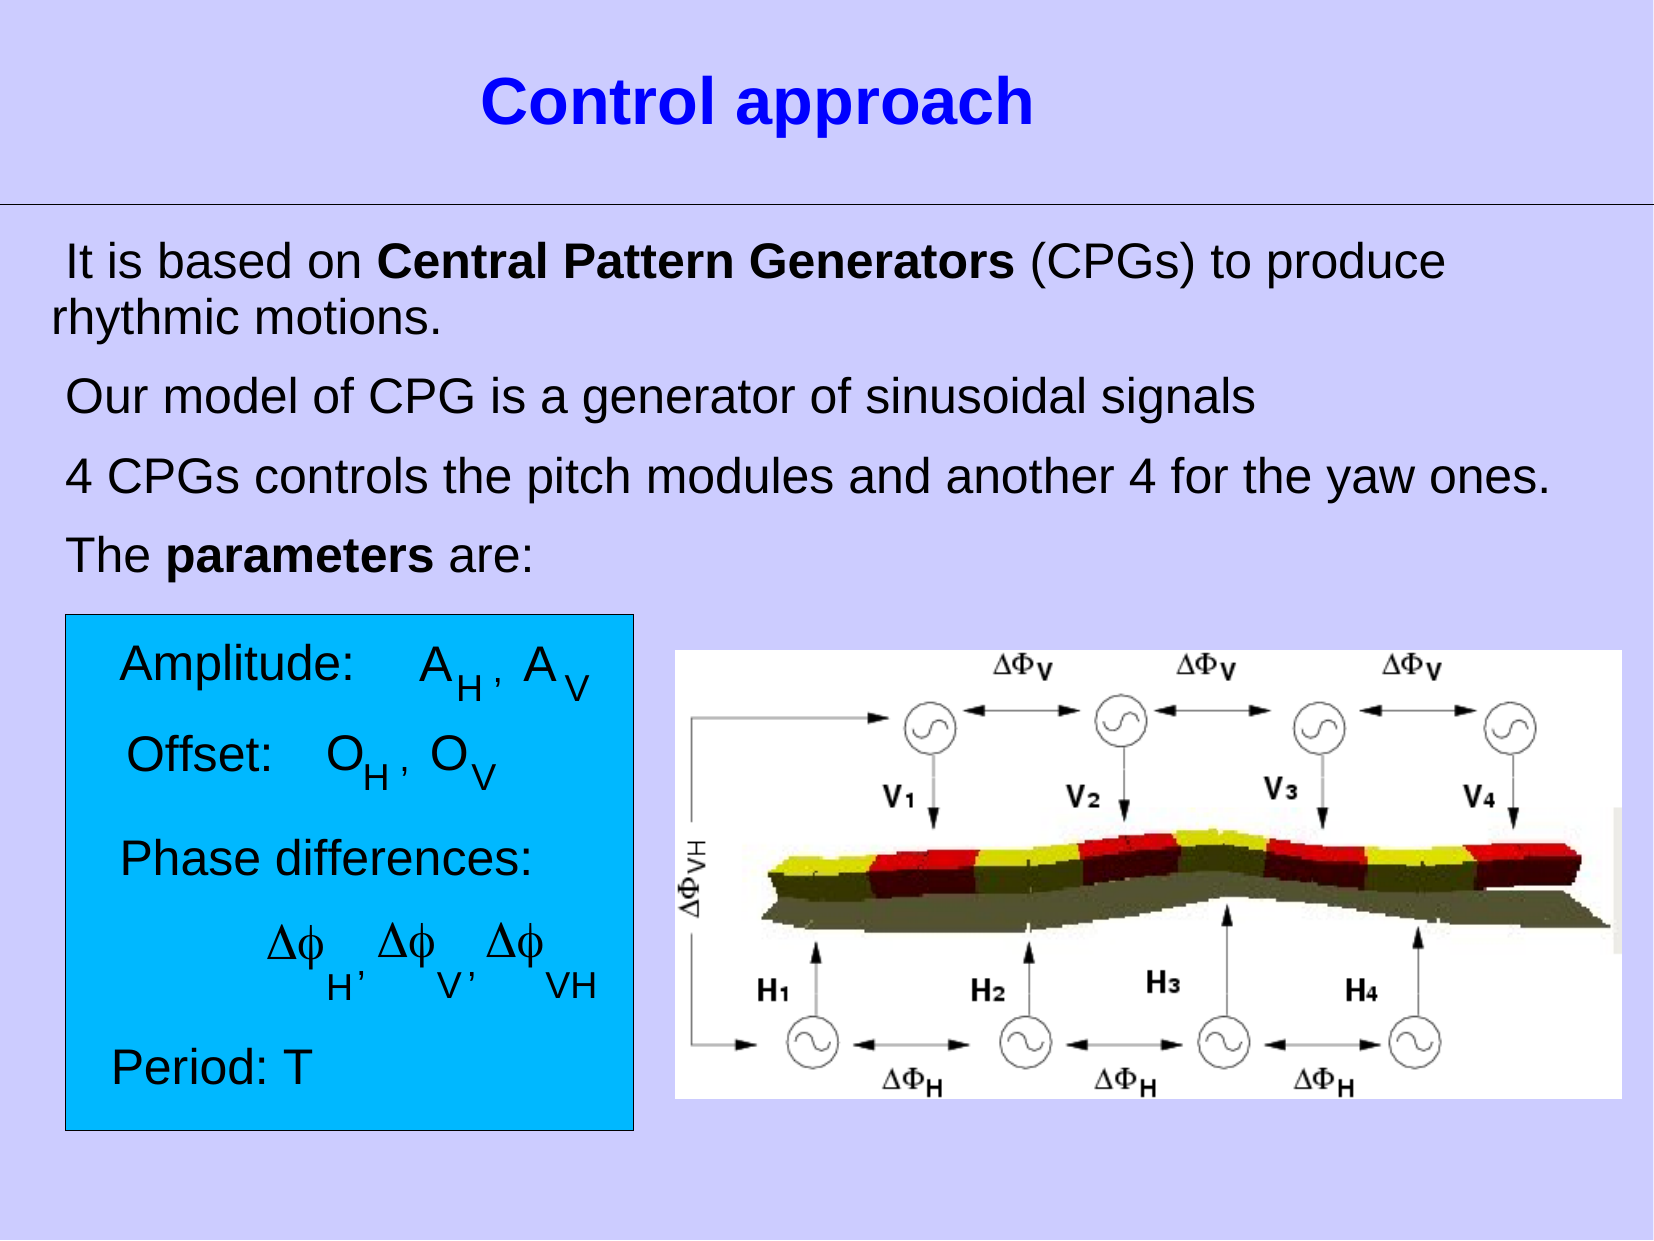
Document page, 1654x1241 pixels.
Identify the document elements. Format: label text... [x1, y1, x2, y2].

text_box Df [485, 921, 545, 990]
text_box VH [545, 964, 598, 1021]
text_box , [355, 941, 367, 984]
text_box H [362, 756, 402, 812]
text_box V [436, 964, 476, 1021]
text_box V [471, 756, 511, 812]
text_box [65, 614, 634, 1131]
text_box H [456, 667, 495, 723]
text_box Offset: [112, 726, 324, 784]
text_box A [523, 636, 563, 693]
text_box , [399, 737, 410, 780]
text_box Period: T [96, 1038, 567, 1097]
text_box Df [376, 921, 436, 990]
text_box O [430, 725, 469, 782]
text_box , [466, 941, 478, 984]
text_box H [326, 966, 365, 1023]
title Control approach [120, 0, 1396, 191]
text_box Df [265, 923, 325, 992]
text_box O [325, 725, 365, 782]
text_box V [564, 667, 604, 723]
text_box Amplitude: [105, 635, 378, 693]
text_box Phase differences: [105, 830, 576, 888]
text_box , [492, 648, 504, 691]
text_box It is based on Central Pattern Generators (CPGs) to produce rhythmic motions. Our model of CPG is a generator of sinusoidal signals 4 CPGs controls the pitch modules and another 4 for the yaw ones. The parameters are: [51, 233, 1615, 607]
text_box A [419, 636, 458, 693]
picture [675, 650, 1622, 1099]
